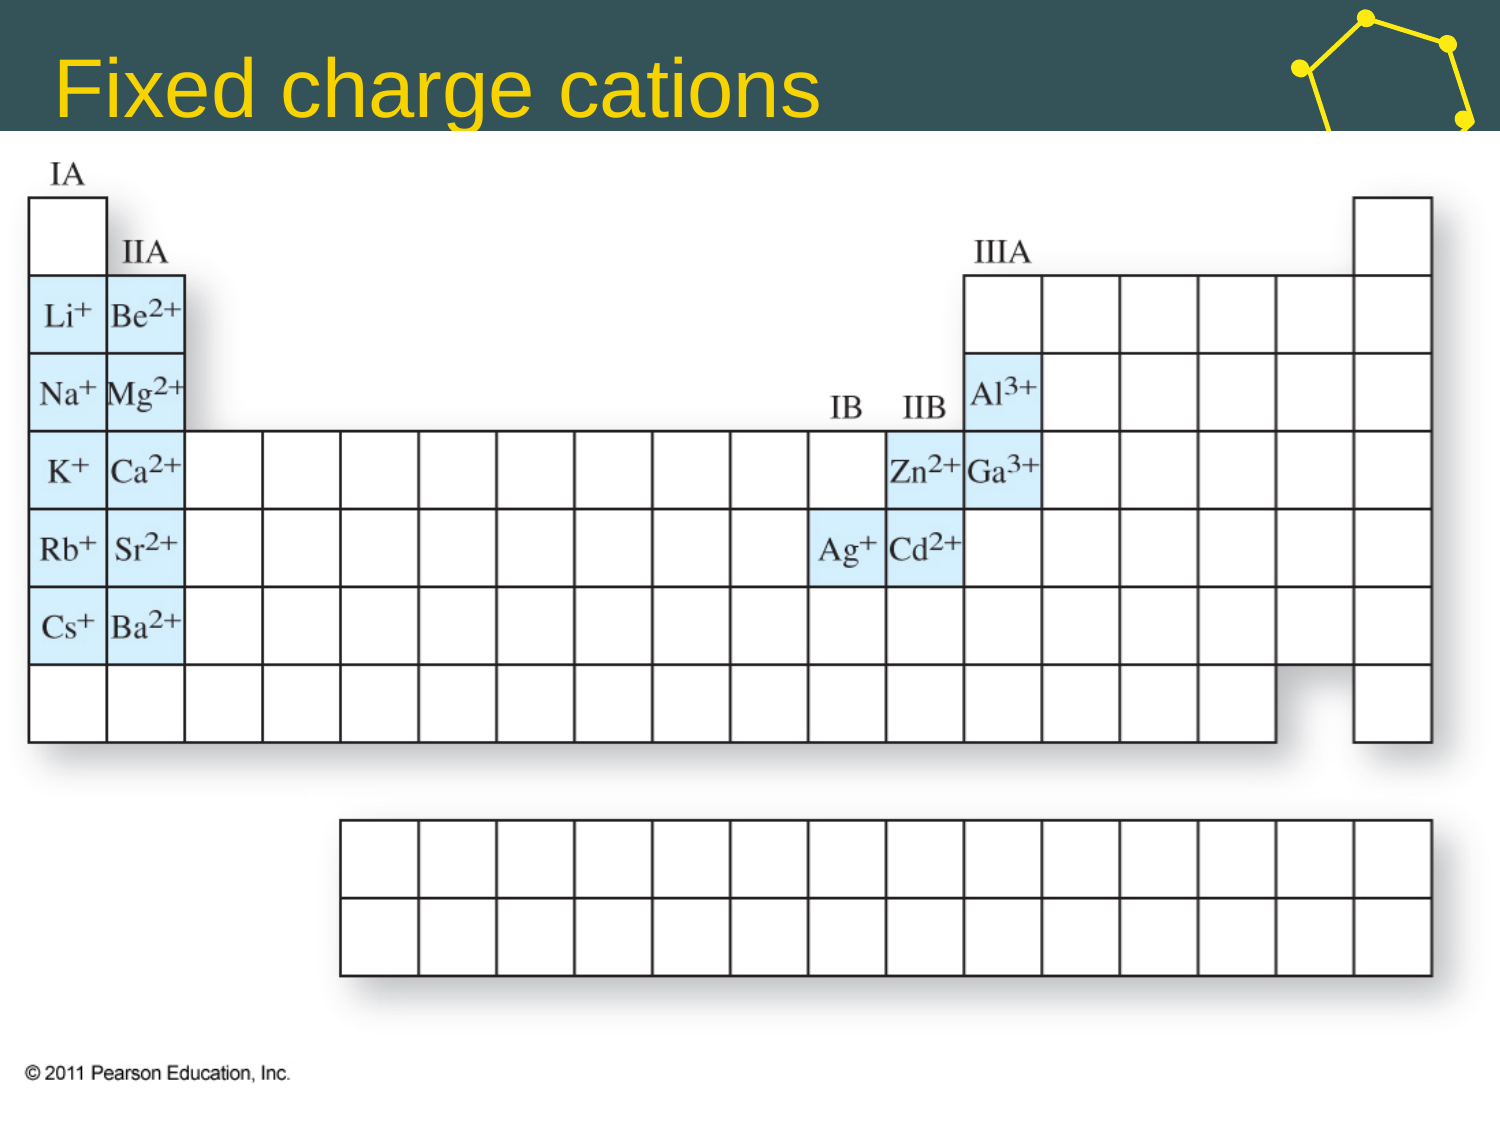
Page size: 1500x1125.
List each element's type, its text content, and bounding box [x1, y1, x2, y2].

title Fixed charge cations [38, 0, 1119, 131]
picture [0, 131, 1500, 1125]
